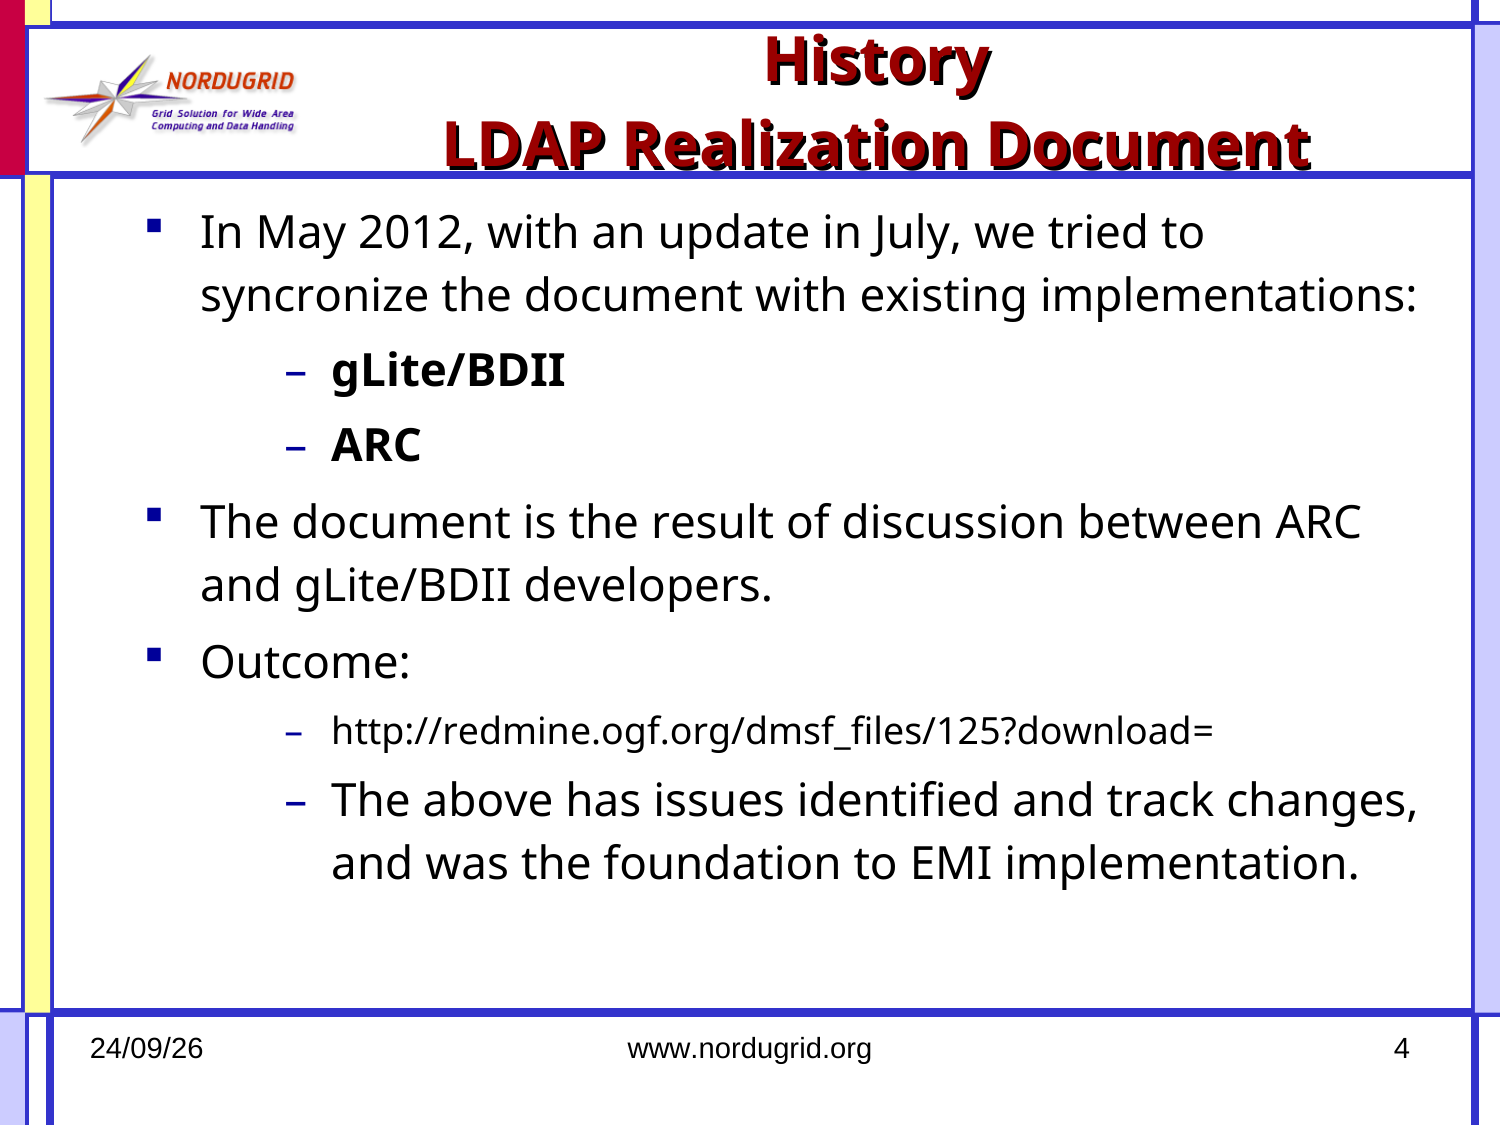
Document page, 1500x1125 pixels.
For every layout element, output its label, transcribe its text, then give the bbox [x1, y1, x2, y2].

list In May 2012, with an update in July, we tried to syncronize the document with existing implementations: gLite/BDII ARC The document is the result of discussion between ARC and gLite/BDII developers. Outcome: http://redmine.ogf.org/dmsf_files/125?download= The above has issues identified and track changes, and was the foundation to EMI implementation. [87, 200, 1426, 909]
title History LDAP Realization Document [324, 17, 1428, 183]
picture [40, 49, 301, 148]
